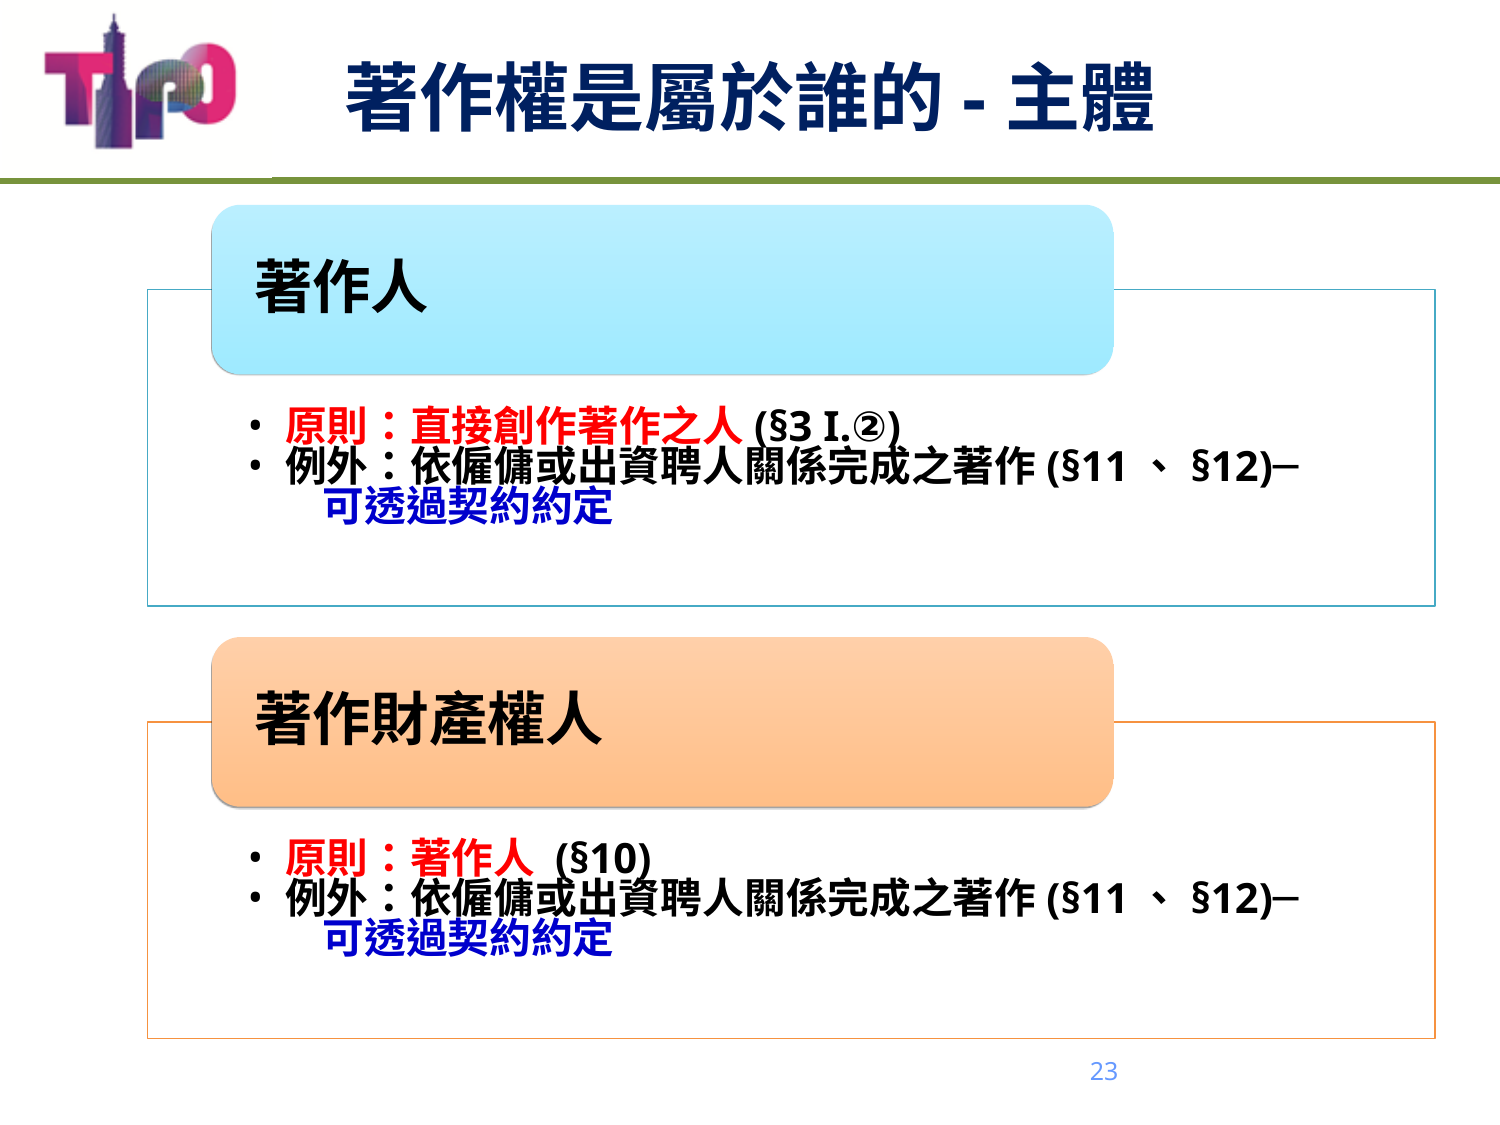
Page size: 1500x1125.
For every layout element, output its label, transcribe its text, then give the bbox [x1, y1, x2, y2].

text_box 原則：著作人 (§10) 例外：依僱傭或出資聘人關係完成之著作(§11、§12)─可透過契約約定 [147, 721, 1436, 1039]
text_box 著作財產權人 [211, 637, 1114, 807]
text_box 著作人 [211, 204, 1114, 375]
text_box 原則：直接創作著作之人(§3 I.②) 例外：依僱傭或出資聘人關係完成之著作(§11、§12)─可透過契約約定 [147, 289, 1436, 607]
text_box 23 [1074, 1042, 1426, 1103]
title 著作權是屬於誰的-主體 [75, 42, 1426, 188]
